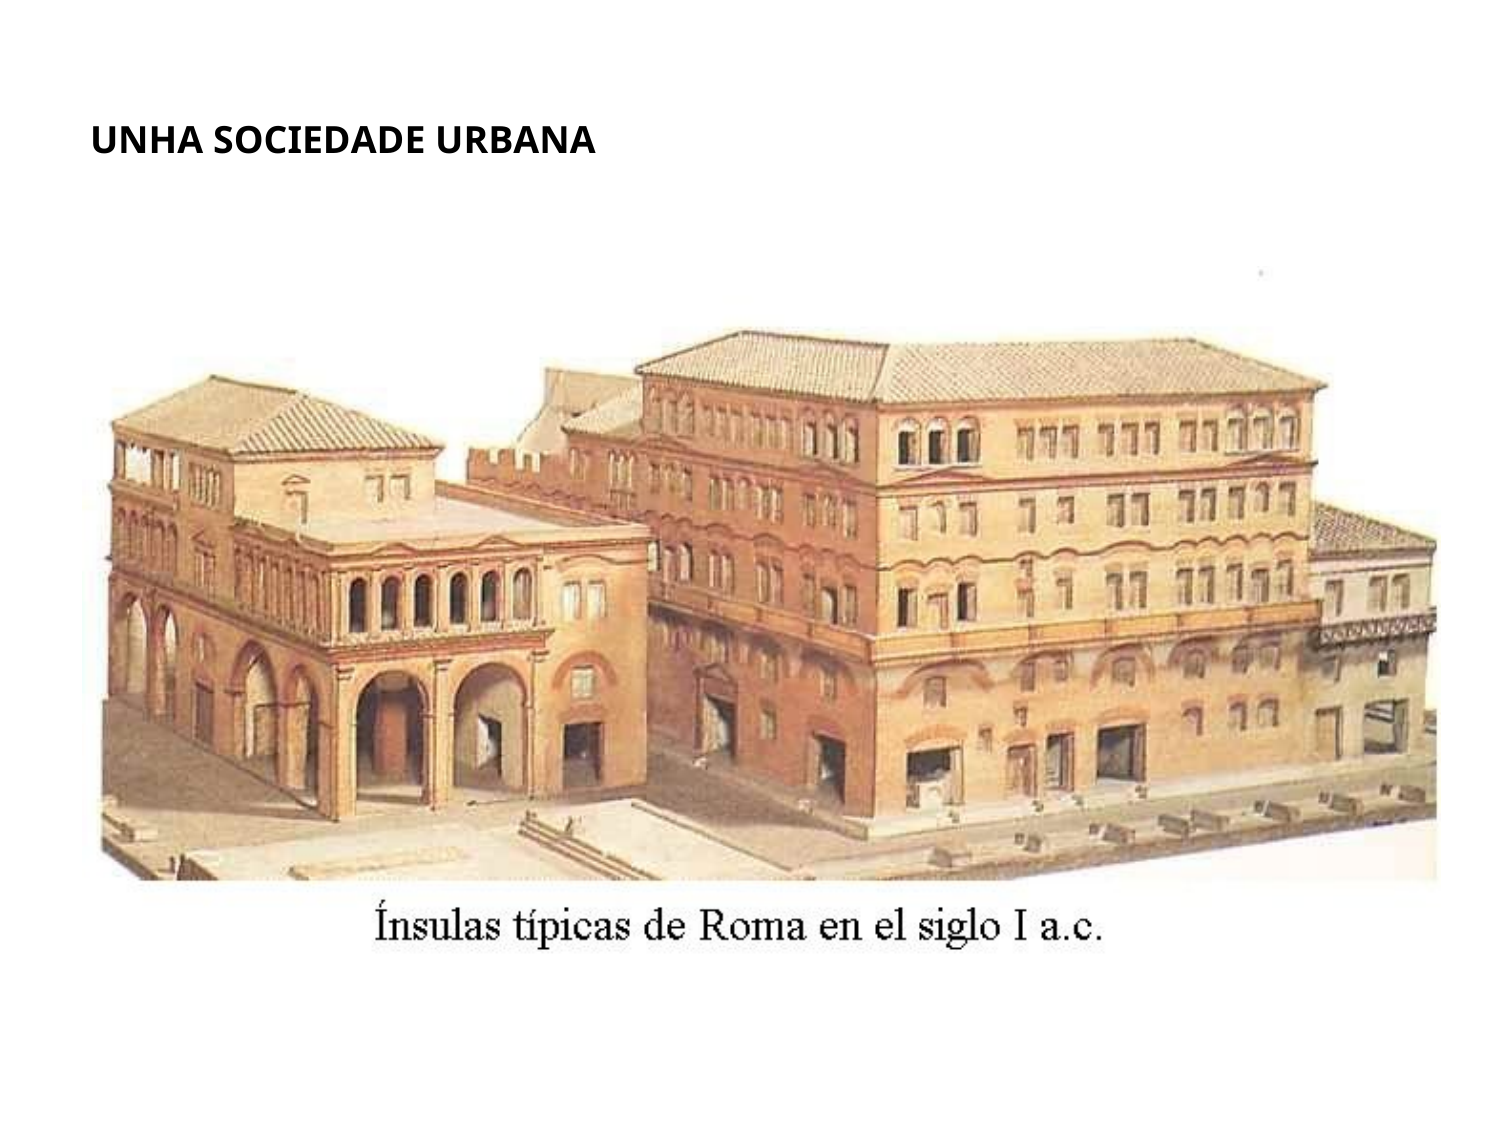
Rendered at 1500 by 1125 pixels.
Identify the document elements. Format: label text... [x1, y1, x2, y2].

title UNHA SOCIEDADE URBANA [75, 45, 1426, 233]
picture [82, 266, 1441, 969]
